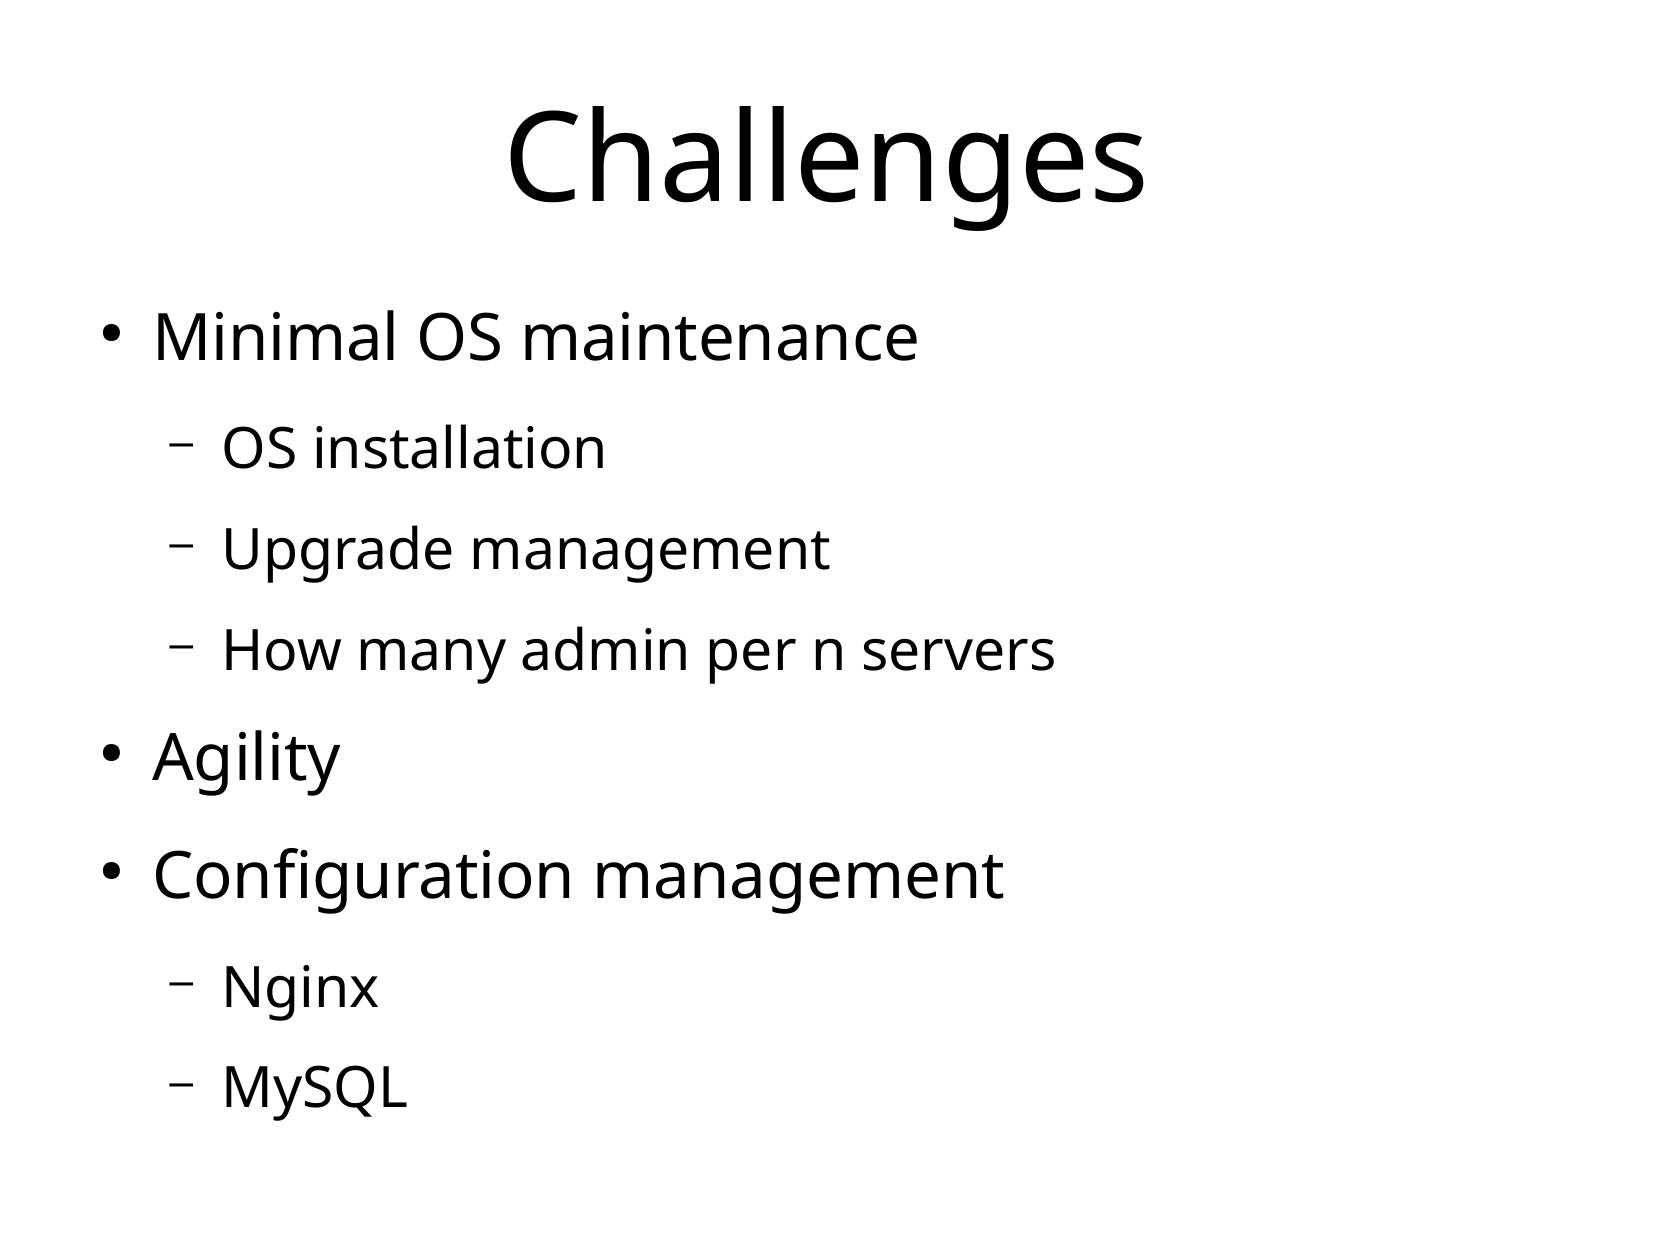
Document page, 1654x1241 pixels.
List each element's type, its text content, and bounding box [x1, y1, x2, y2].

title Challenges [82, 49, 1571, 257]
list Minimal OS maintenance OS installation Upgrade management How many admin per n servers Agility Configuration management Nginx MySQL [82, 290, 1621, 1126]
